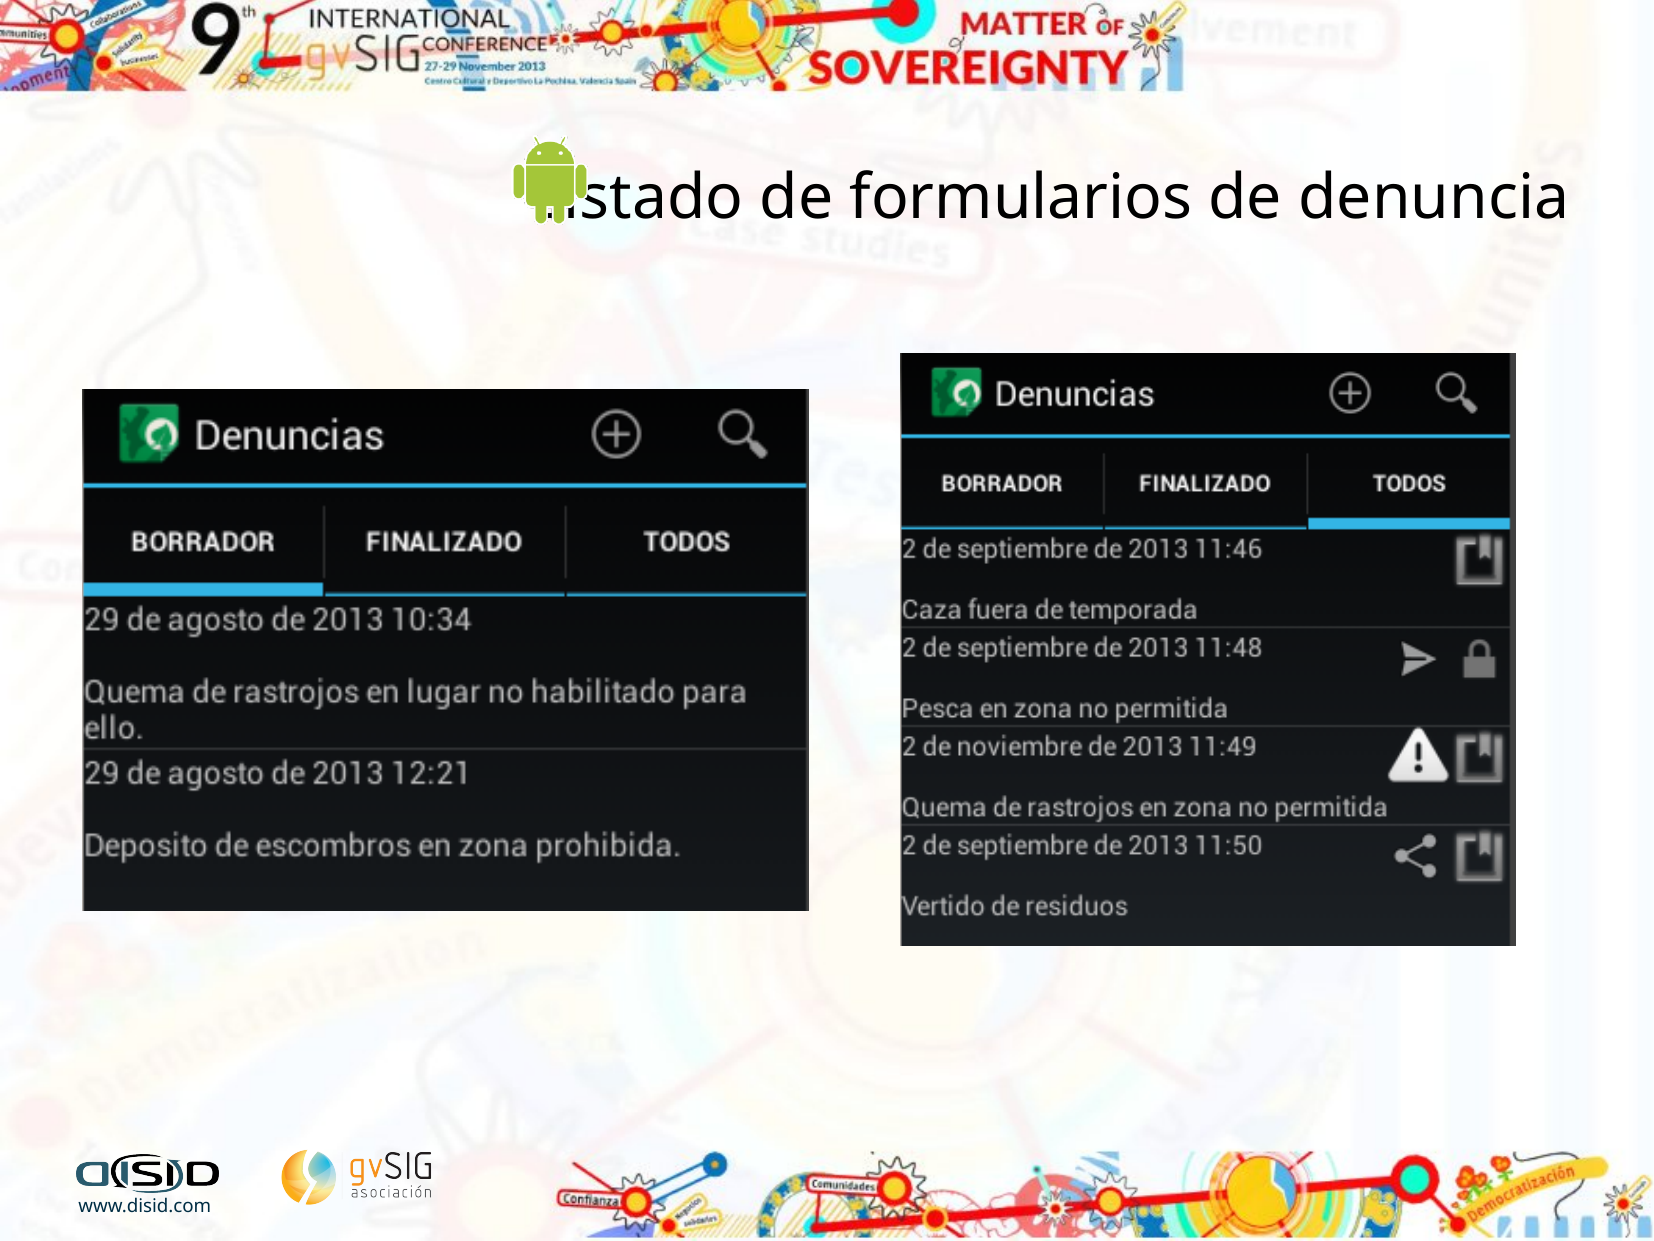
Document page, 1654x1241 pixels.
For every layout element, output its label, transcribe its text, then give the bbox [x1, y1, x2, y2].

picture [0, 0, 1654, 1241]
title Listado de formularios de denuncia [82, 90, 1571, 298]
